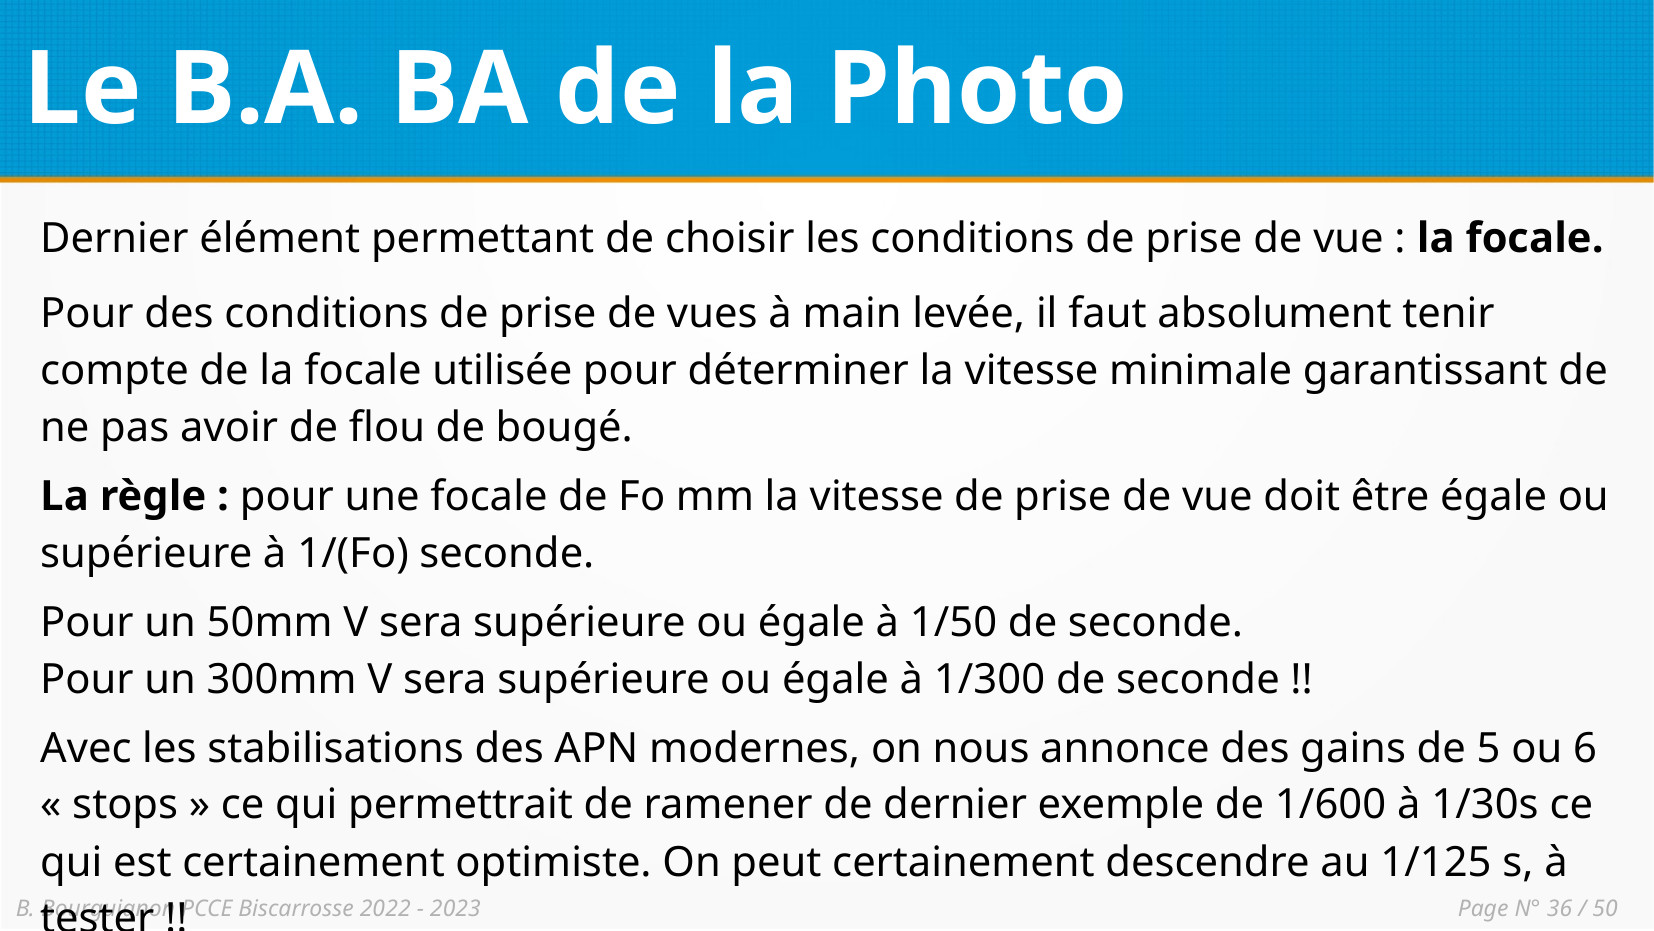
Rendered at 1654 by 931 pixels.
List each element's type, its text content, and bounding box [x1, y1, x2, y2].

picture [0, 175, 1654, 931]
picture [57, 905, 64, 914]
picture [94, 912, 103, 931]
text_box Dernier élément permettant de choisir les conditions de prise de vue : la focale. Pour des conditions de prise de vues à main levée, il faut absolument tenir compte de la focale utilisée pour déterminer la vitesse minimale garantissant de ne pas avoir de flou de bougé. La règle : pour une focale de Fo mm la vitesse de prise de vue doit être égale ou supérieure à 1/(Fo) seconde. Pour un 50mm V sera supérieure ou égale à 1/50 de seconde. Pour un 300mm V sera supérieure ou égale à 1/300 de seconde !! Avec les stabilisations des APN modernes, on nous annonce des gains de 5 ou 6 « stops » ce qui permettrait de ramener de dernier exemple de 1/600 à 1/30s ce qui est certainement optimiste. On peut certainement descendre au 1/125 s, à tester !! [34, 202, 1630, 845]
picture [61, 912, 73, 919]
title Le B.A. BA de la Photo [23, 11, 1630, 154]
picture [84, 912, 97, 920]
picture [152, 905, 158, 914]
picture [119, 913, 130, 919]
